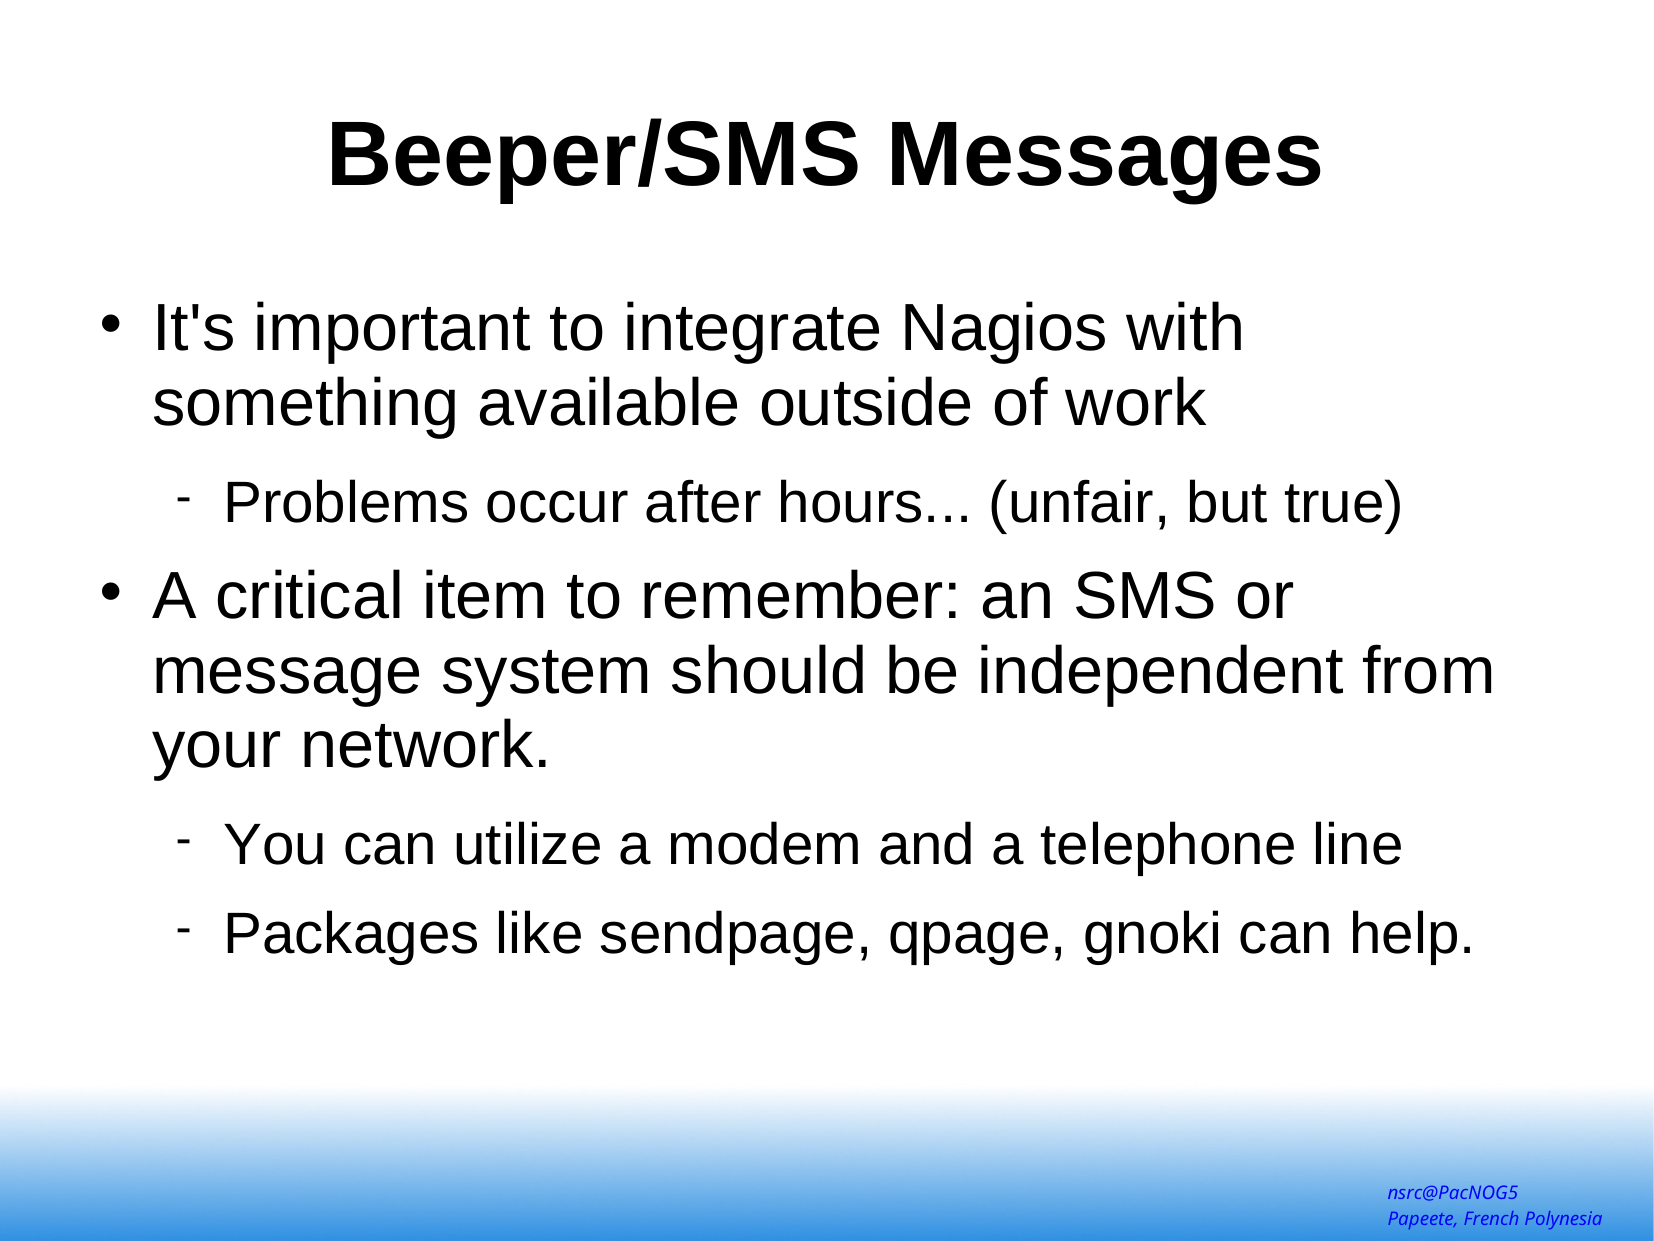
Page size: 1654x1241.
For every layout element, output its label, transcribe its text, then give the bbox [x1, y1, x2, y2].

list It's important to integrate Nagios with something available outside of work Problems occur after hours... (unfair, but true) A critical item to remember: an SMS or message system should be independent from your network. You can utilize a modem and a telephone line Packages like sendpage, qpage, gnoki can help. [82, 290, 1571, 1120]
picture [0, 1083, 1654, 1241]
title Beeper/SMS Messages [82, 49, 1571, 257]
